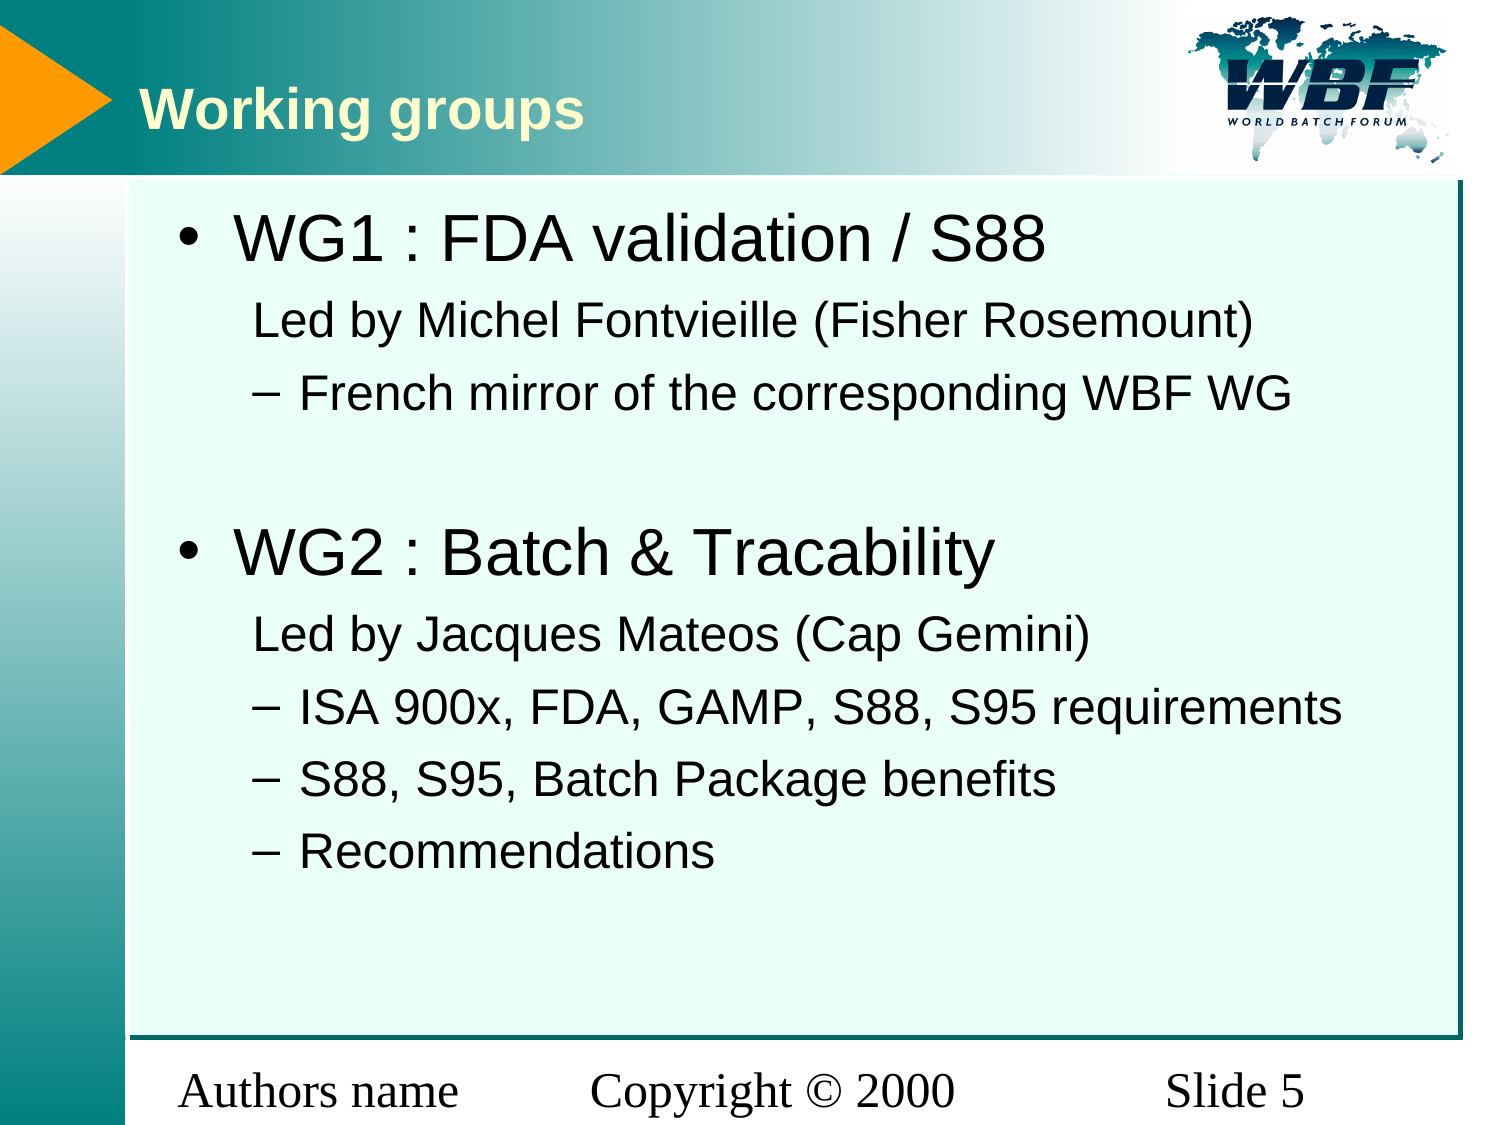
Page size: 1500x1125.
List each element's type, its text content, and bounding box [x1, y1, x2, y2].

list WG1 : FDA validation / S88 Led by Michel Fontvieille (Fisher Rosemount) French mirror of the corresponding WBF WG WG2 : Batch & Tracability Led by Jacques Mateos (Cap Gemini) ISA 900x, FDA, GAMP, S88, S95 requirements S88, S95, Batch Package benefits Recommendations [162, 187, 1463, 1013]
title Working groups [125, 49, 1150, 163]
